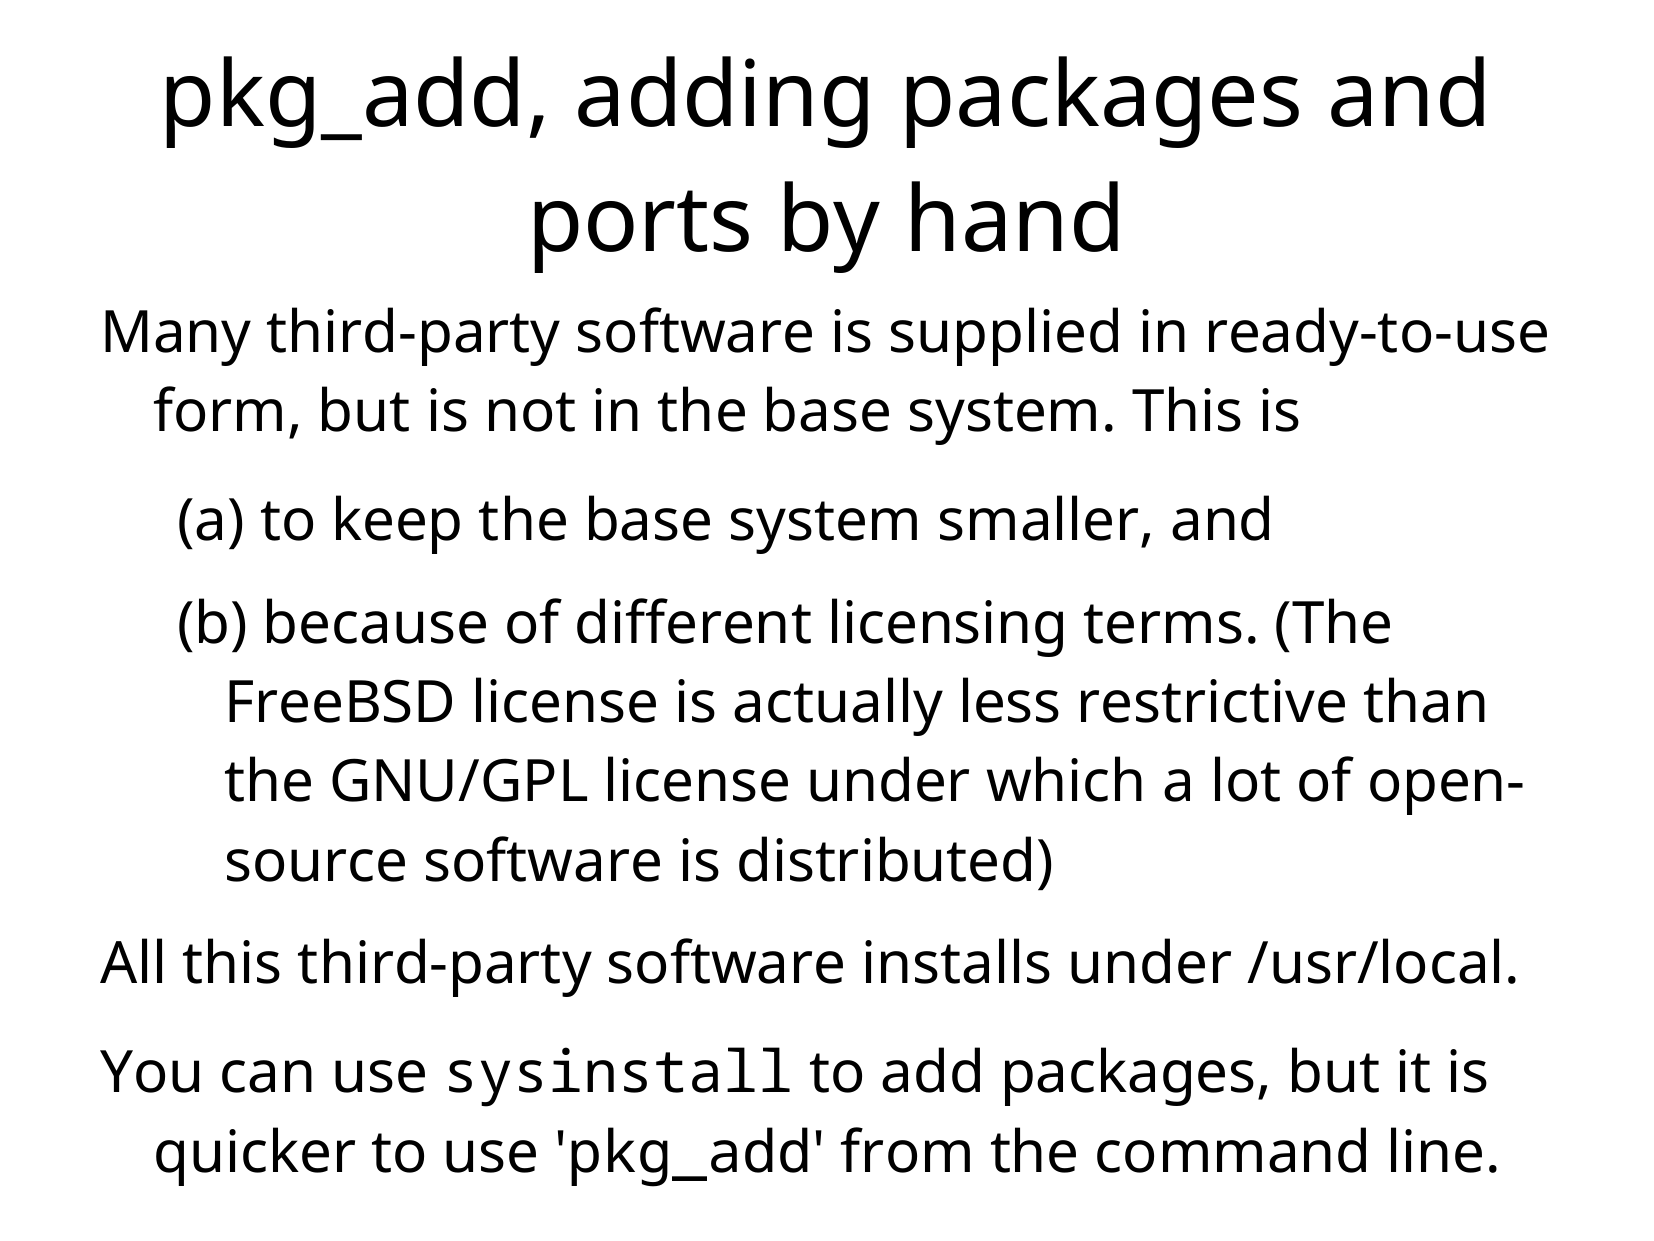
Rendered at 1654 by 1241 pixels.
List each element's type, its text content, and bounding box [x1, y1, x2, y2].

title pkg_add, adding packages and ports by hand [82, 42, 1571, 264]
list Many third-party software is supplied in ready-to-use form, but is not in the base system. This is (a) to keep the base system smaller, and (b) because of different licensing terms. (The FreeBSD license is actually less restrictive than the GNU/GPL license under which a lot of open-source software is distributed) All this third-party software installs under /usr/local. You can use sysinstall to add packages, but it is quicker to use 'pkg_add' from the command line. [82, 290, 1571, 1111]
